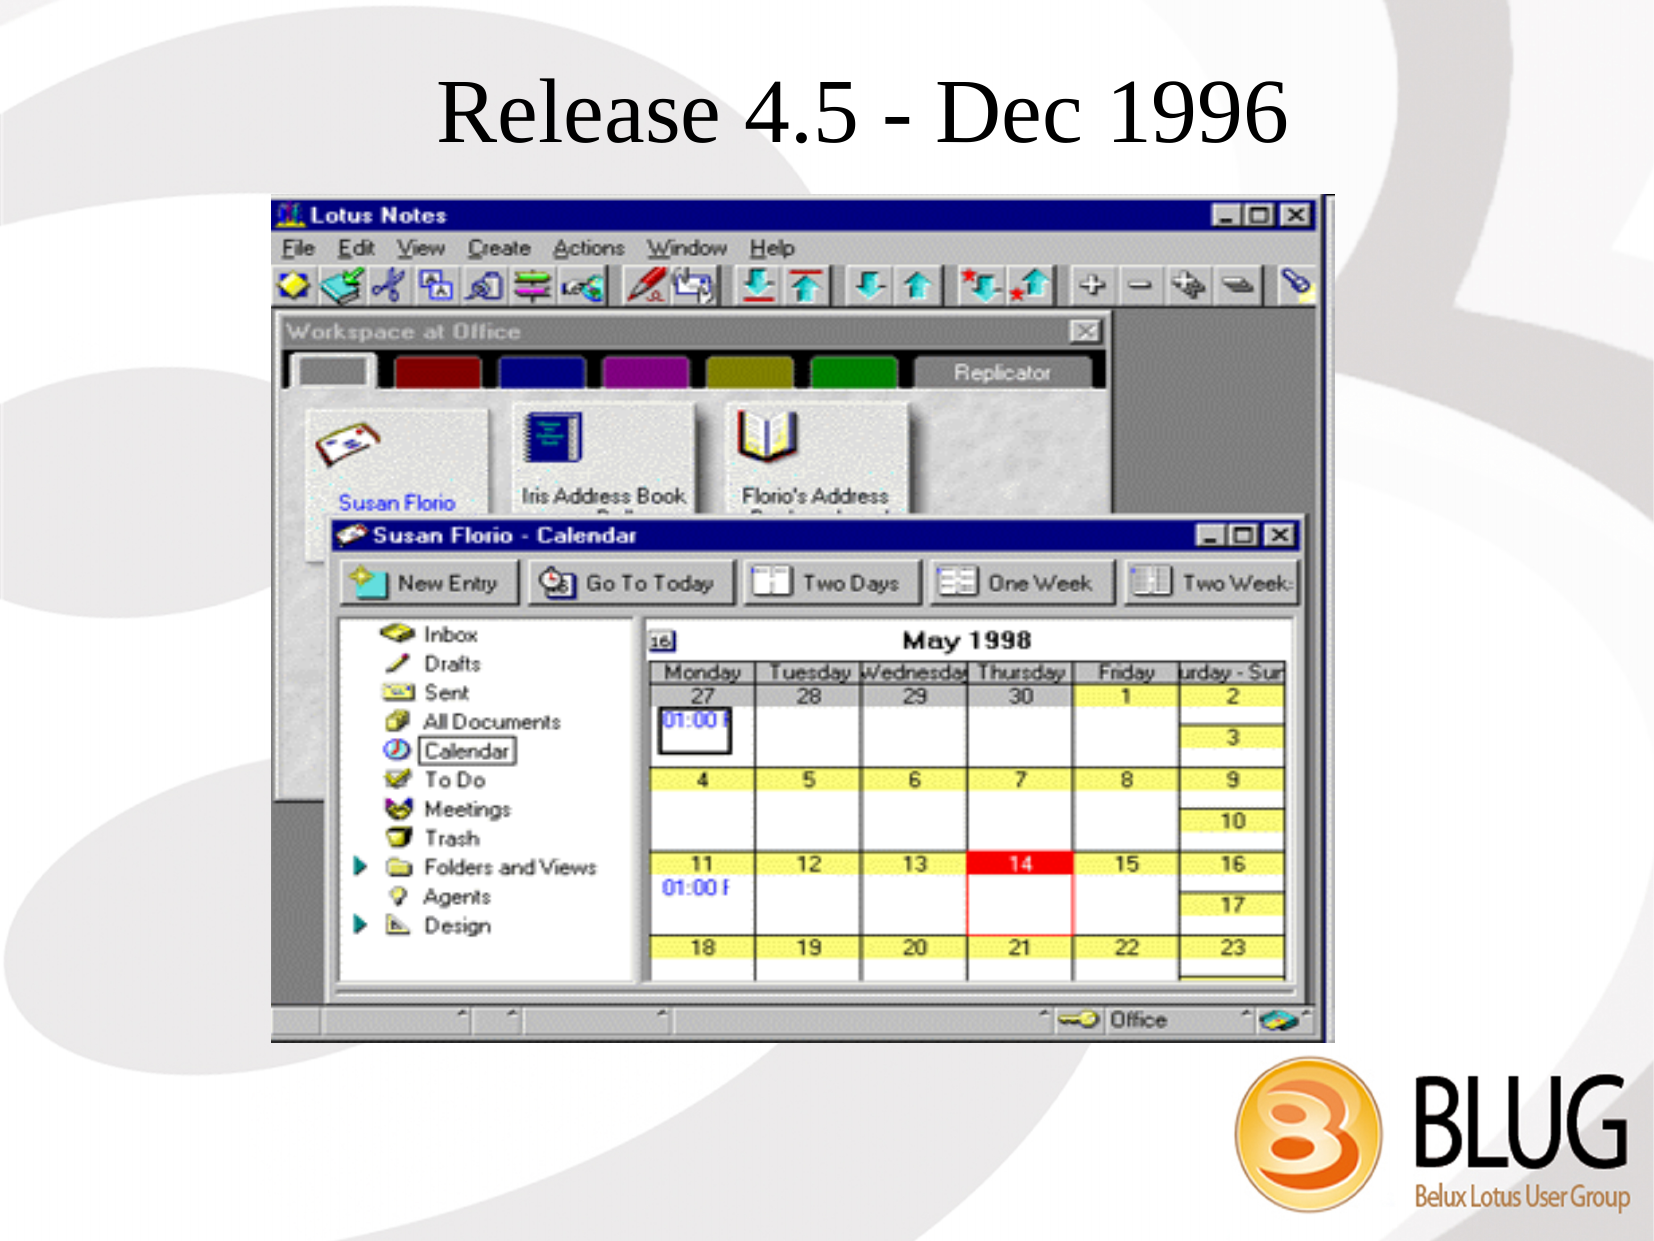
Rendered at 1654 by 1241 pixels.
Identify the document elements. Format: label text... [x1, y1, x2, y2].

title Release 4.5 - Dec 1996 [121, 41, 1607, 184]
picture [0, 0, 1654, 1241]
